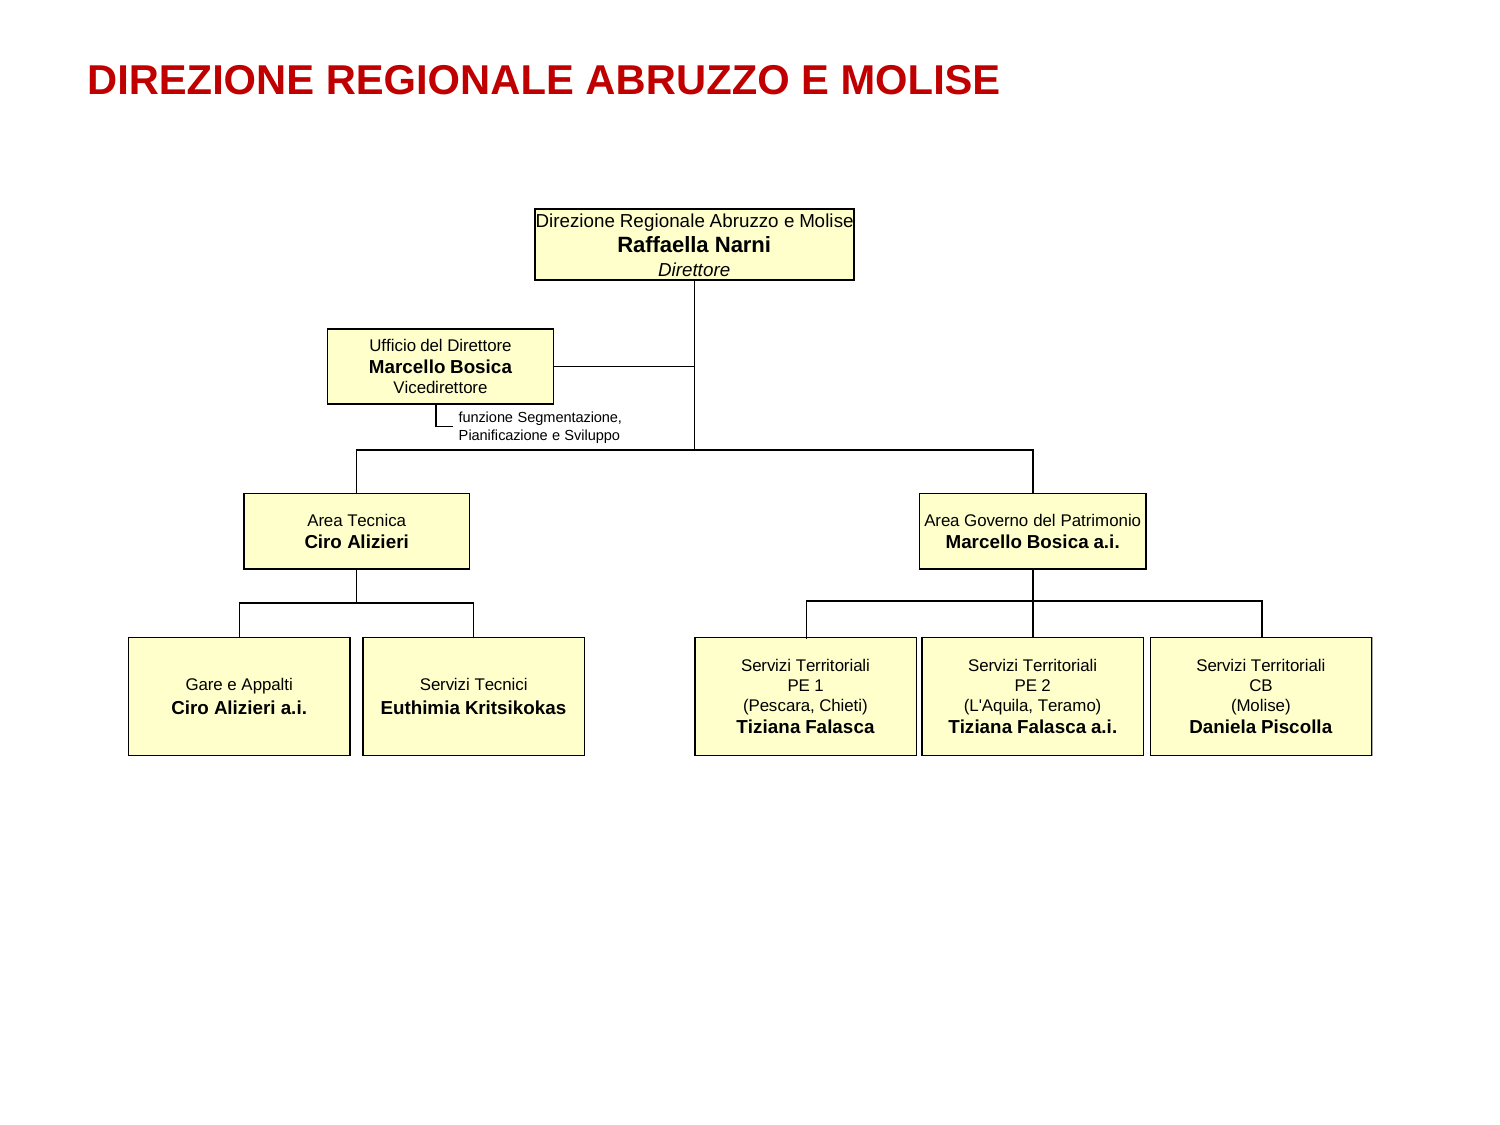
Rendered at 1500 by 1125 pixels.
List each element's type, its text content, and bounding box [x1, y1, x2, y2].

text_box DIREZIONE REGIONALE ABRUZZO E MOLISE [72, 45, 1462, 128]
picture [127, 203, 1373, 757]
